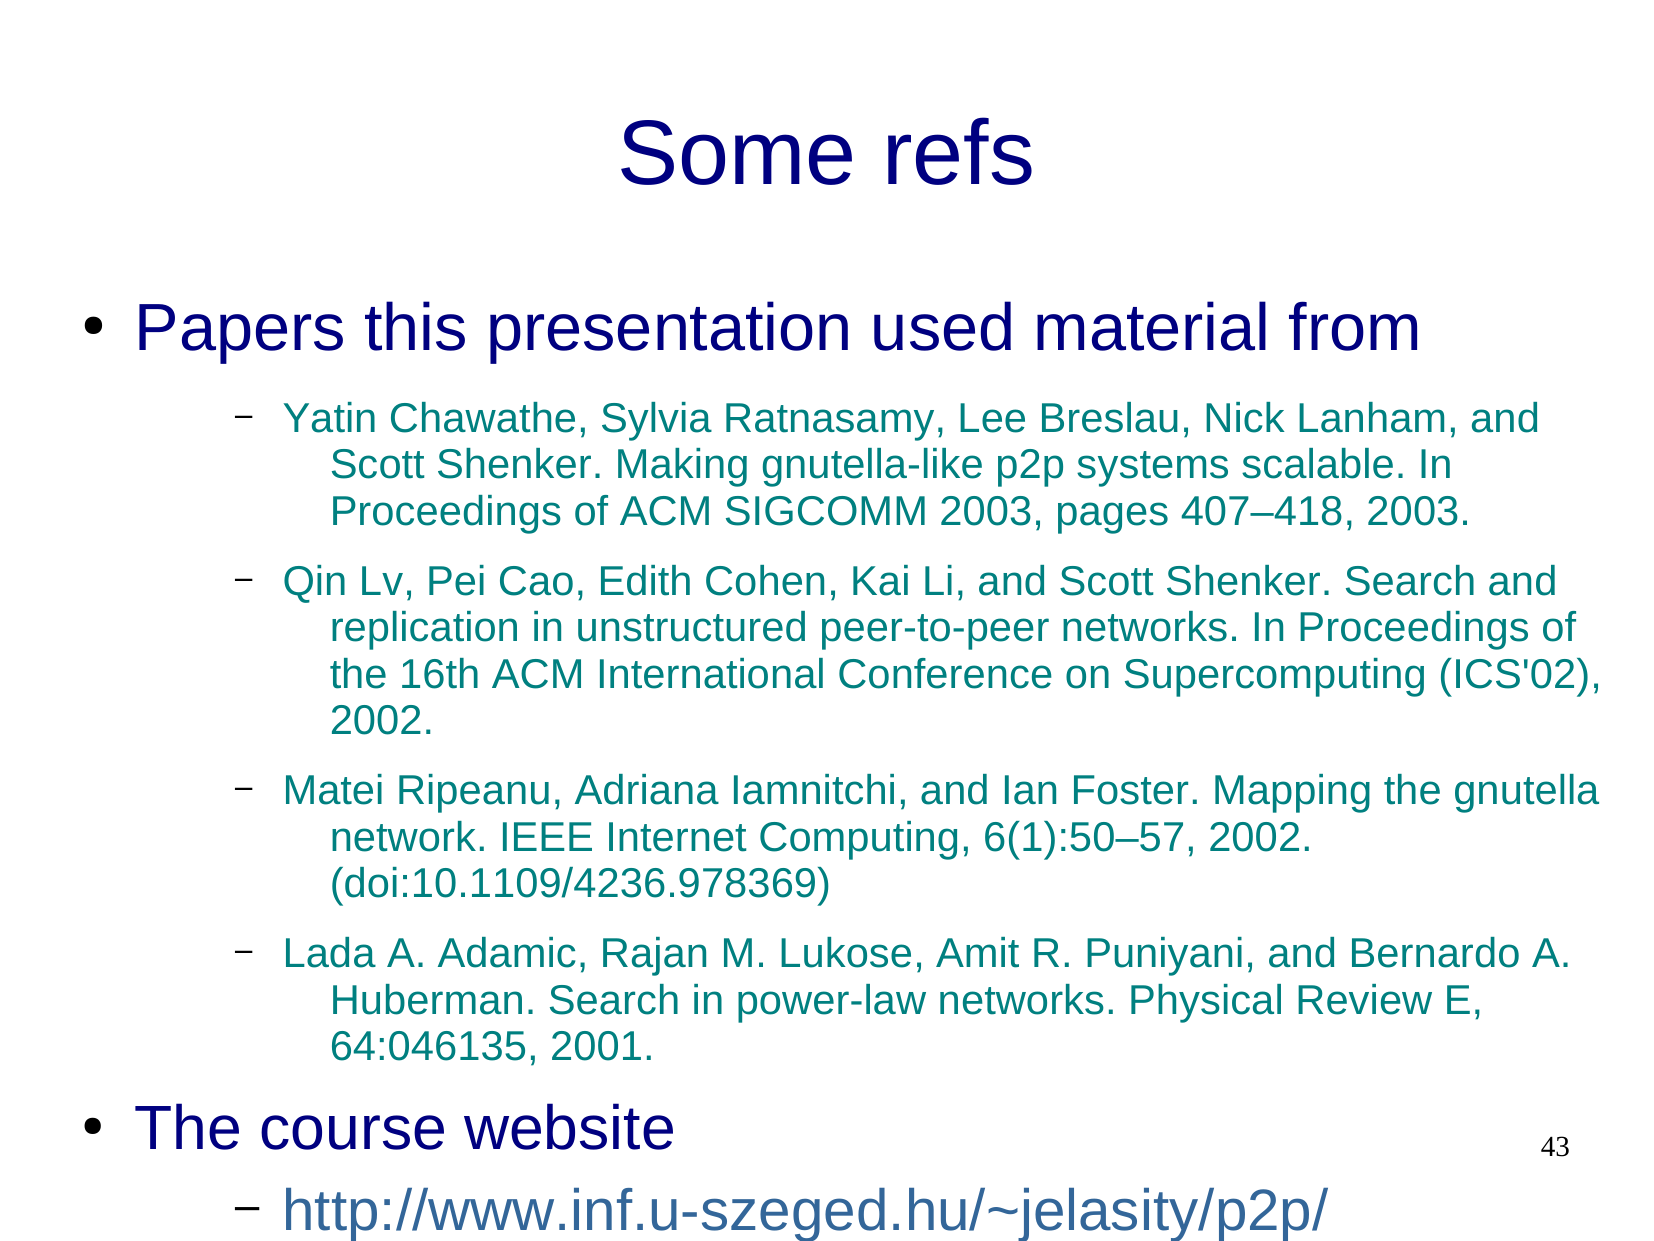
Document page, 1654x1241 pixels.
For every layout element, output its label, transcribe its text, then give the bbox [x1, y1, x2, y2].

list Papers this presentation used material from Yatin Chawathe, Sylvia Ratnasamy, Lee Breslau, Nick Lanham, and Scott Shenker. Making gnutella-like p2p systems scalable. In Proceedings of ACM SIGCOMM 2003, pages 407–418, 2003. Qin Lv, Pei Cao, Edith Cohen, Kai Li, and Scott Shenker. Search and replication in unstructured peer-to-peer networks. In Proceedings of the 16th ACM International Conference on Supercomputing (ICS'02), 2002. Matei Ripeanu, Adriana Iamnitchi, and Ian Foster. Mapping the gnutella network. IEEE Internet Computing, 6(1):50–57, 2002. (doi:10.1109/4236.978369) Lada A. Adamic, Rajan M. Lukose, Amit R. Puniyani, and Bernardo A. Huberman. Search in power-law networks. Physical Review E, 64:046135, 2001. The course website http://www.inf.u-szeged.hu/~jelasity/p2p/ [46, 290, 1612, 1197]
title Some refs [82, 49, 1571, 257]
